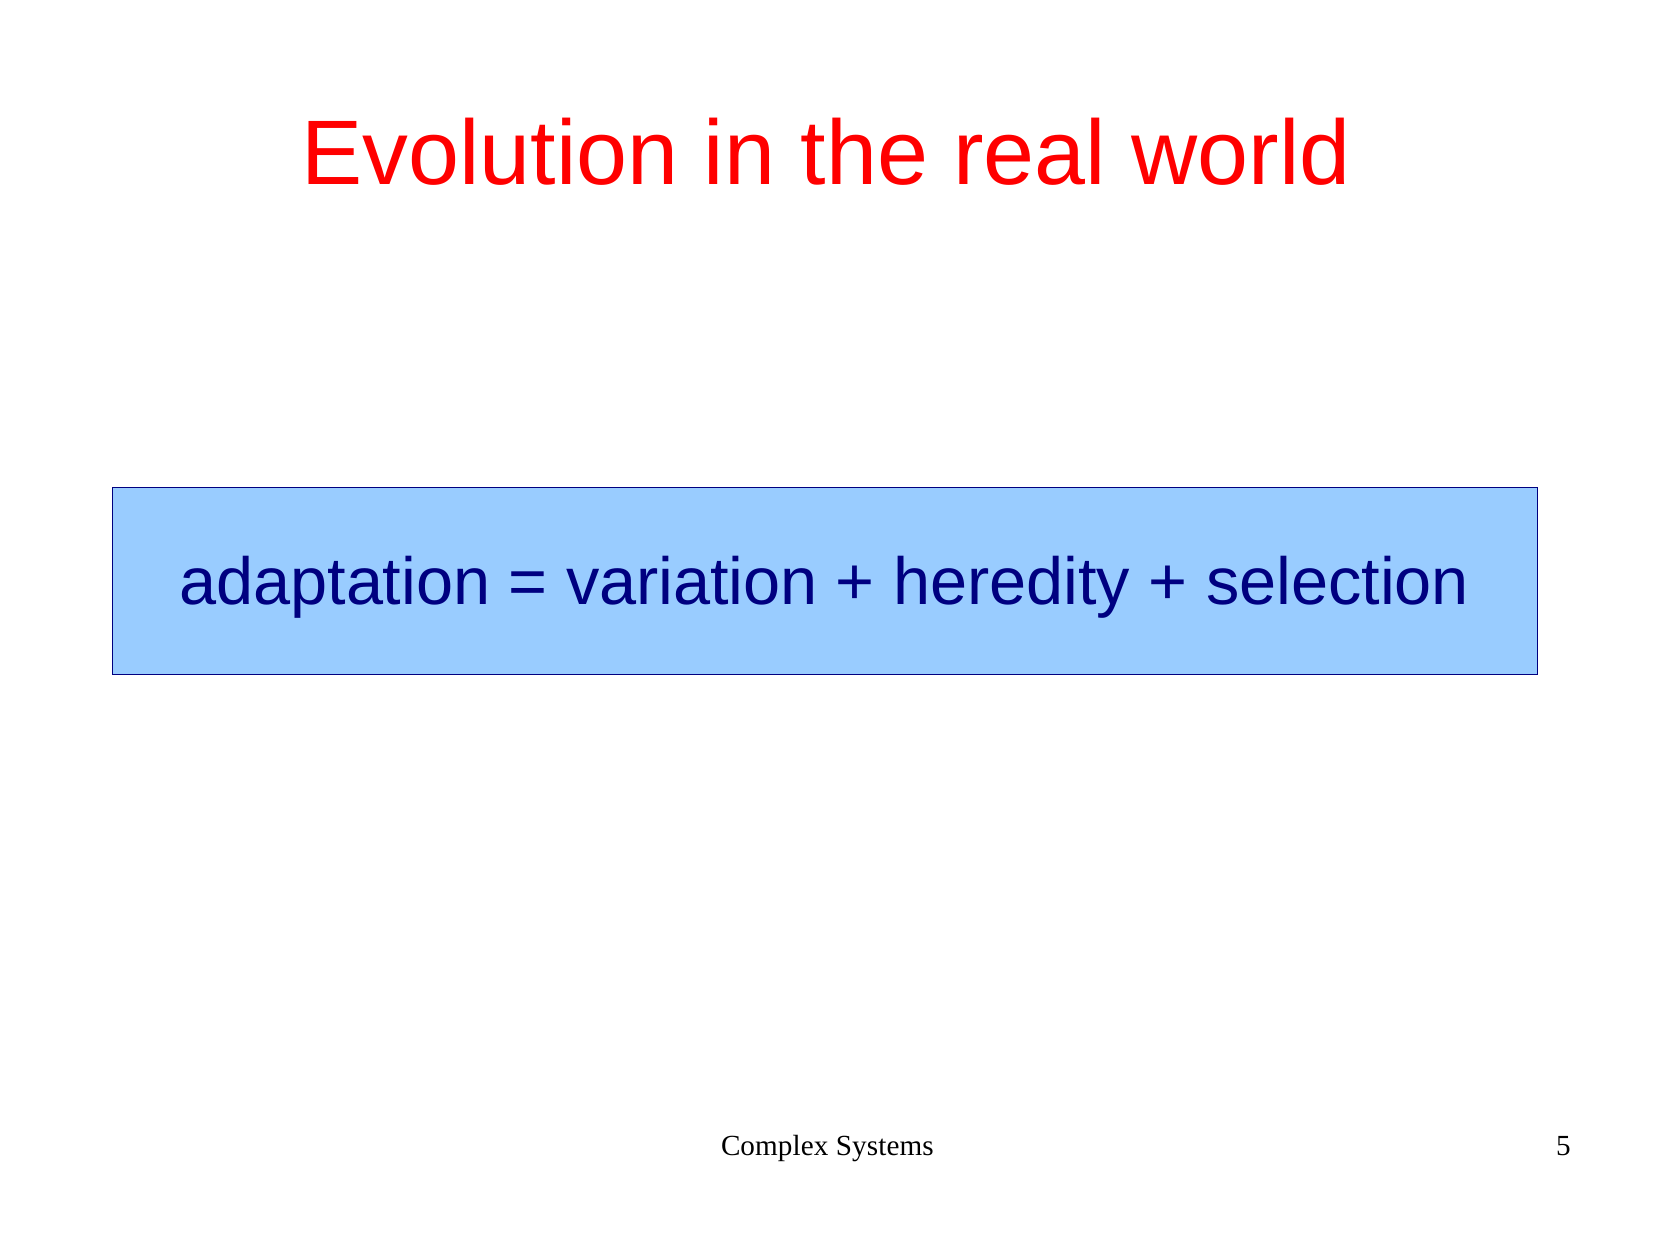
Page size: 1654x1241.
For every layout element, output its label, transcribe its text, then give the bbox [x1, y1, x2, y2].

text_box adaptation = variation + heredity + selection [112, 487, 1538, 675]
title Evolution in the real world [82, 49, 1571, 257]
